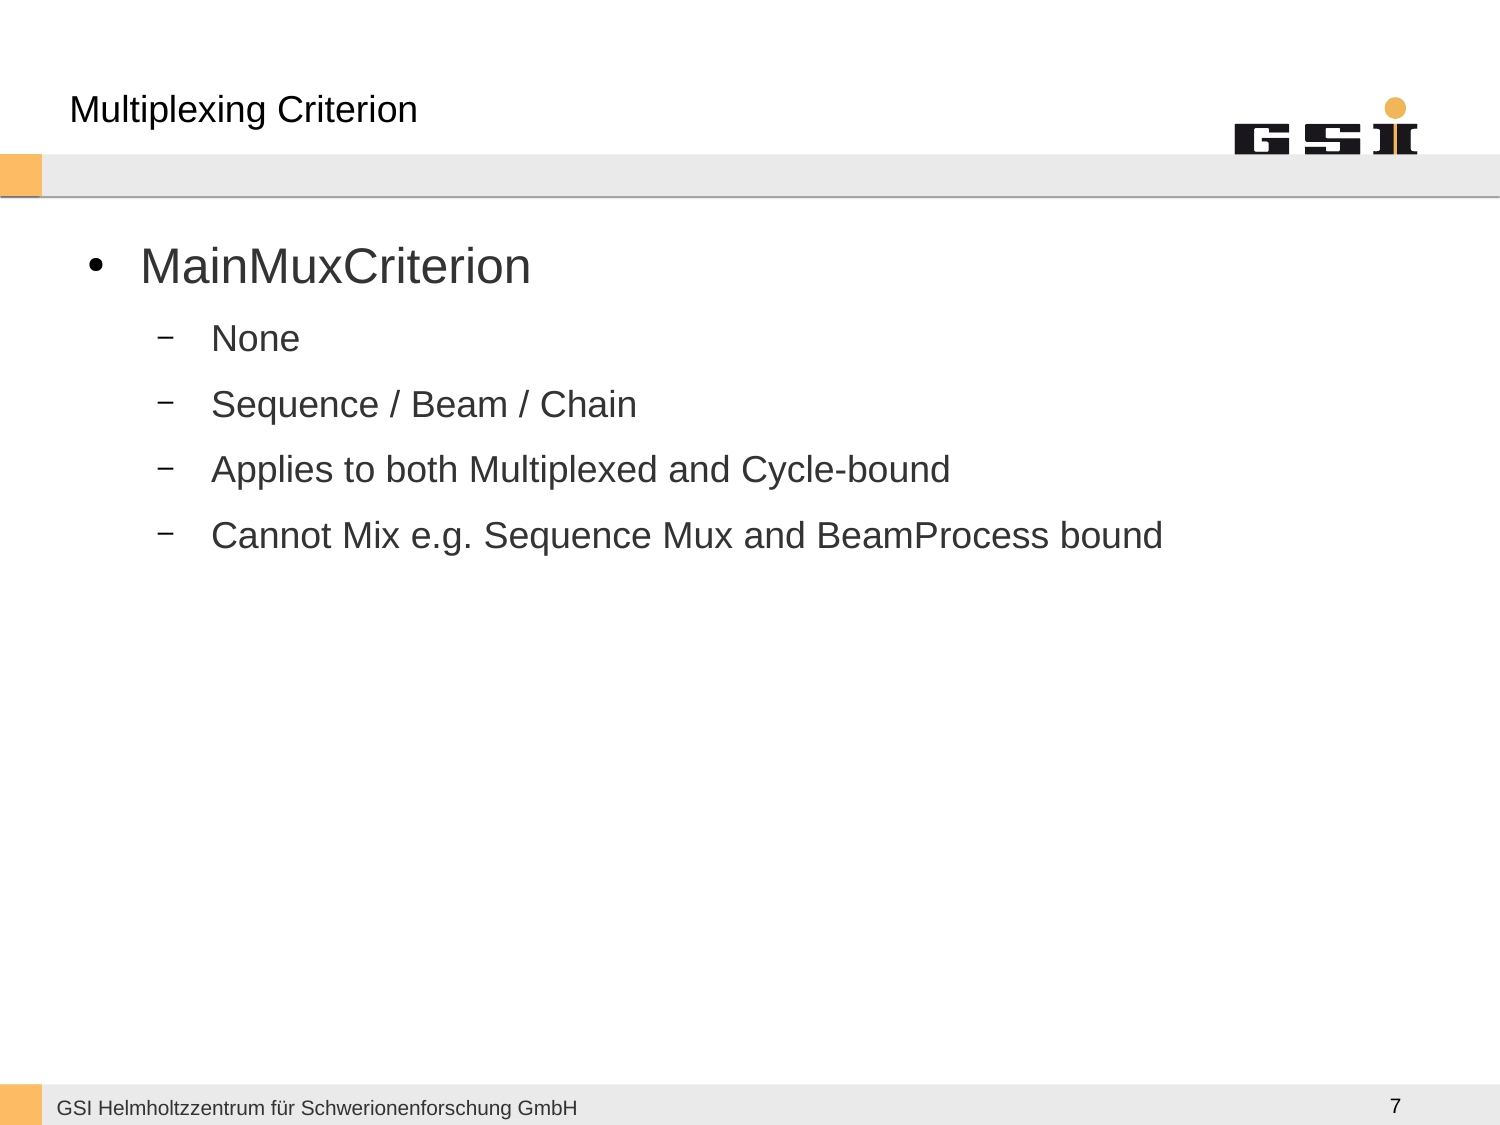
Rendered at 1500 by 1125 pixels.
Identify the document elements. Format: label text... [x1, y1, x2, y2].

title Multiplexing Criterion [69, 44, 986, 174]
picture [1233, 95, 1419, 154]
list MainMuxCriterion None Sequence / Beam / Chain Applies to both Multiplexed and Cycle-bound Cannot Mix e.g. Sequence Mux and BeamProcess bound [69, 237, 1395, 1043]
